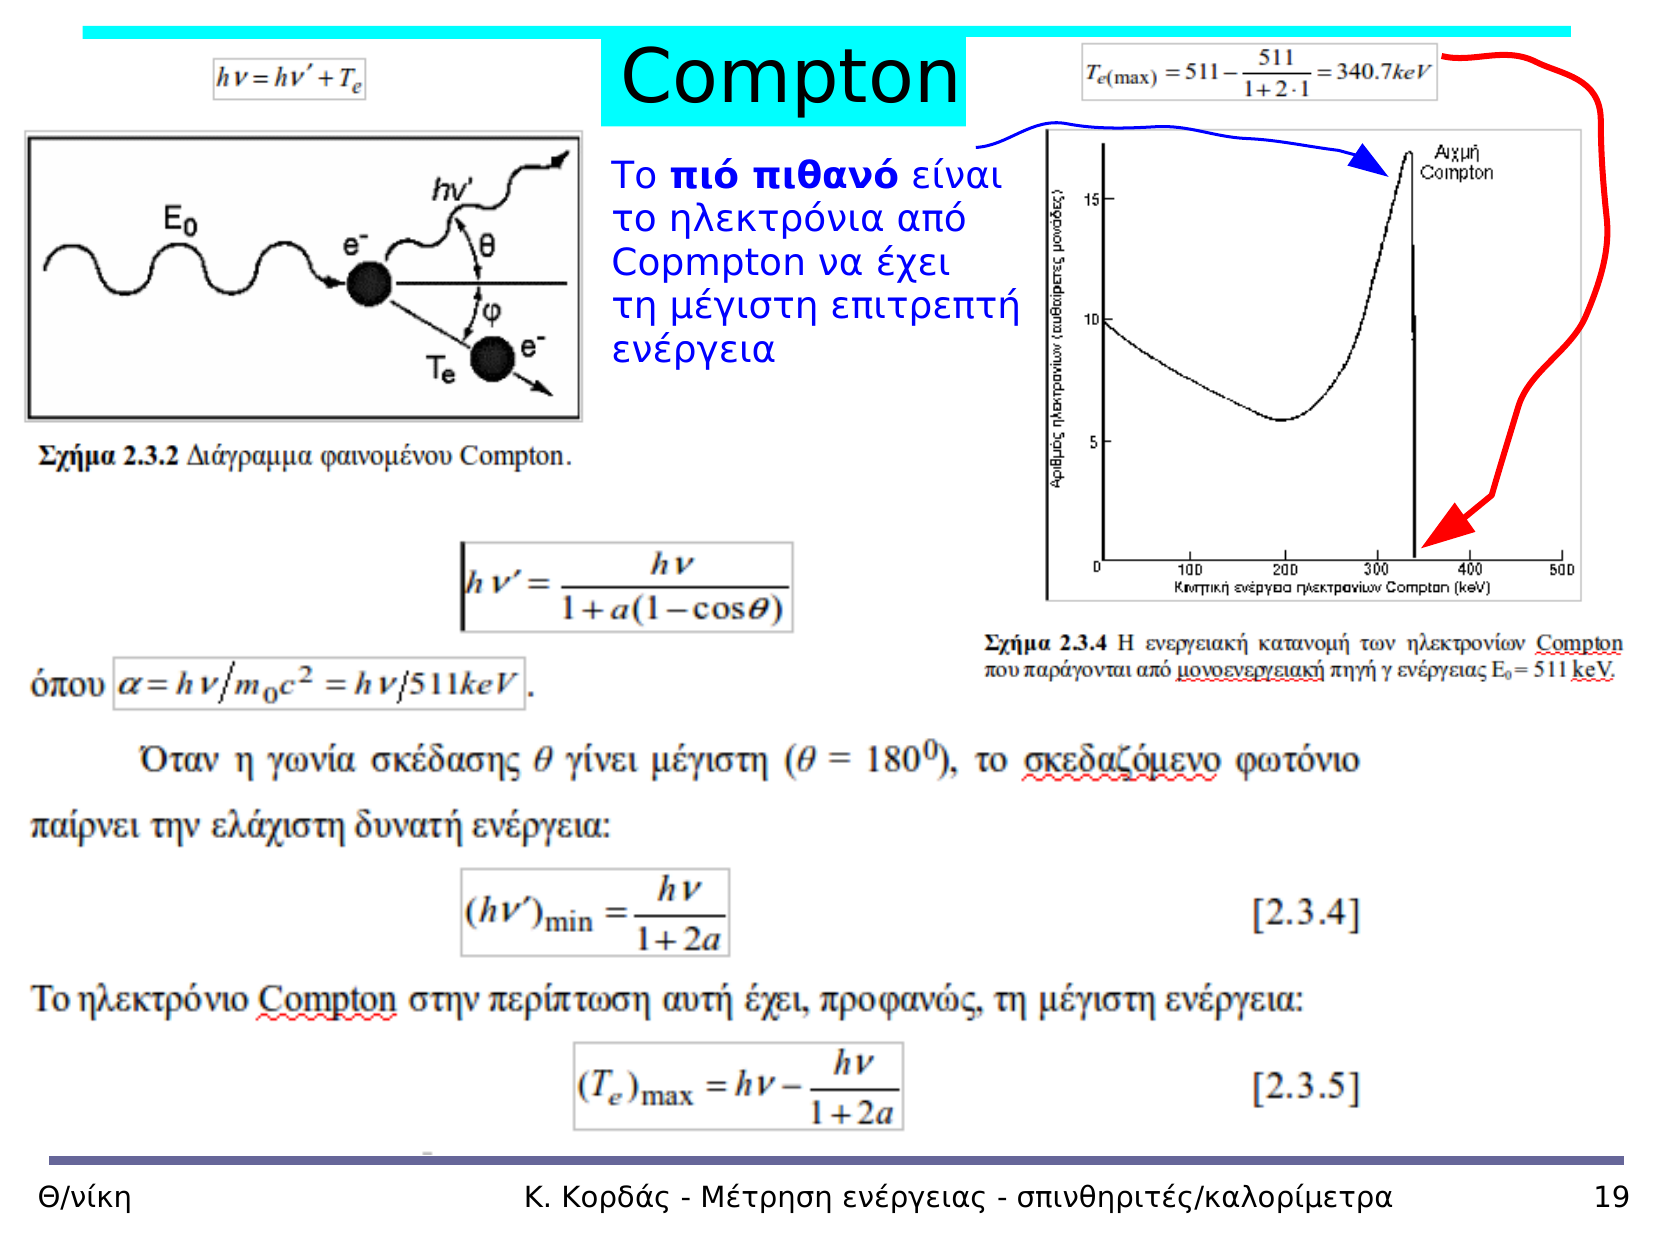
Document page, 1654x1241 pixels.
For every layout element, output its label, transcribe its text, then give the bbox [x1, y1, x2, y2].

picture [7, 39, 601, 481]
picture [24, 37, 1654, 1155]
text_box Το πιό πιθανό είναι το ηλεκτρόνια από Copmpton να έχει τη μέγιστη επιτρεπτή ενέργεια [596, 146, 1049, 381]
title Compton [82, 25, 1571, 127]
